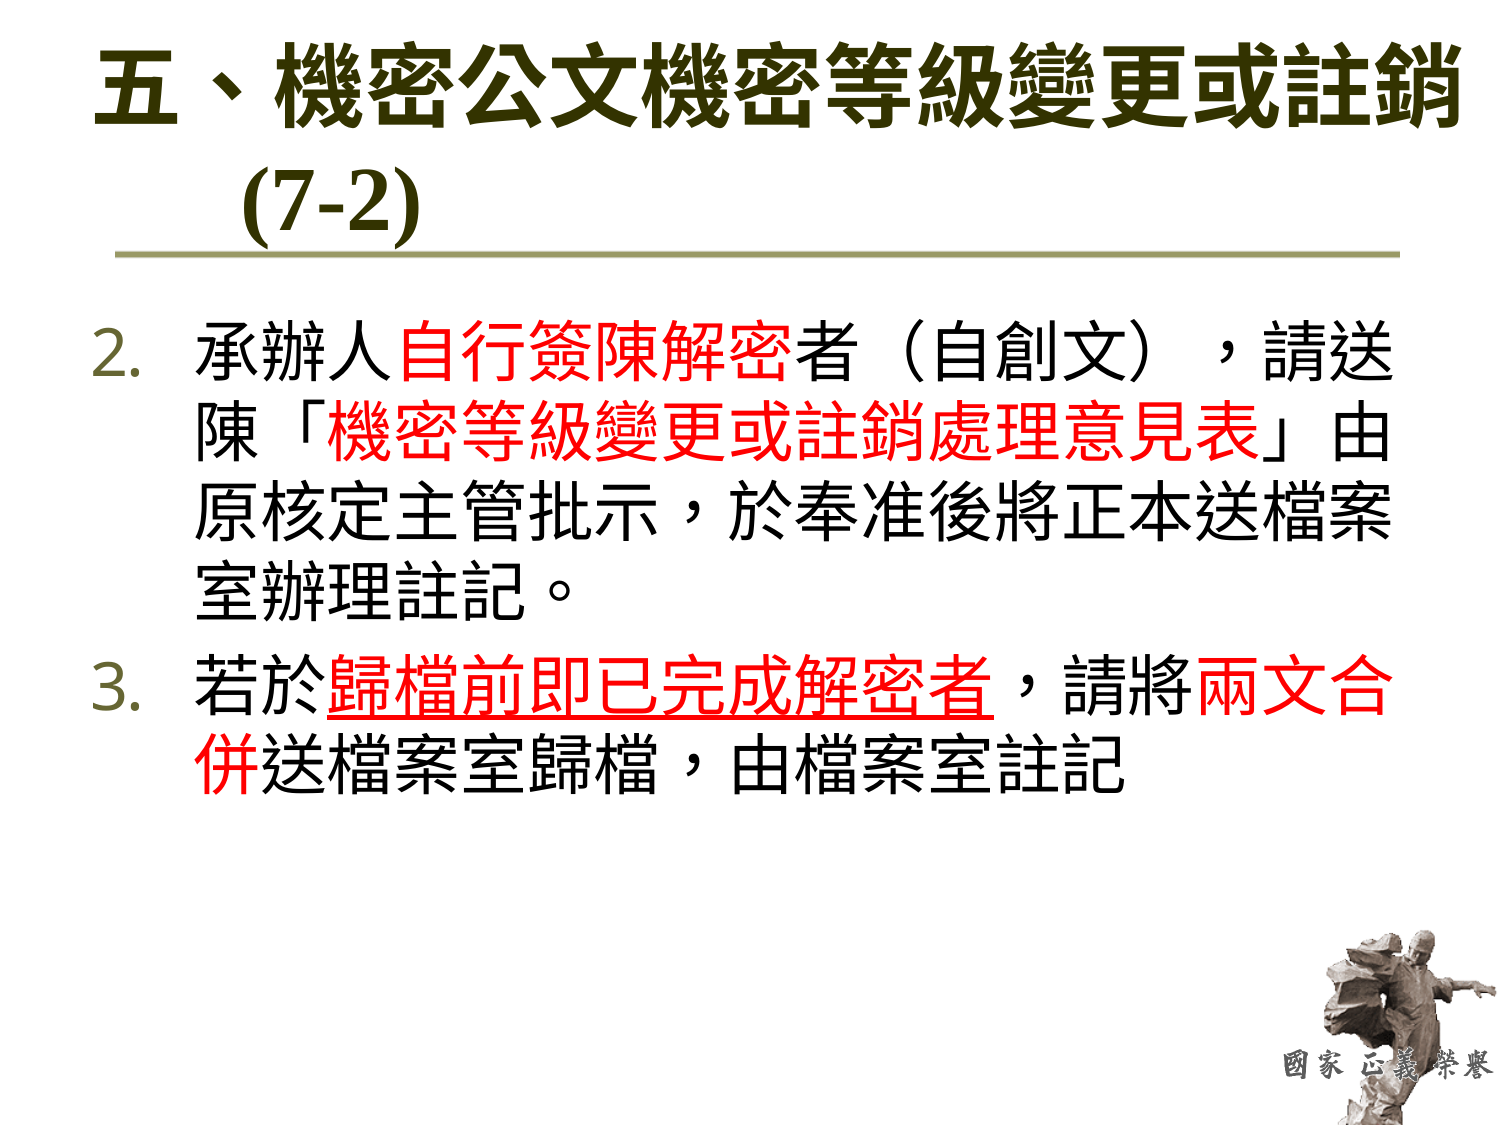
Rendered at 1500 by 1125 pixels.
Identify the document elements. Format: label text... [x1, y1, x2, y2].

picture [1318, 928, 1500, 1125]
title 五、機密公文機密等級變更或註銷 (7-2) [75, 45, 1500, 233]
list 承辦人自行簽陳解密者（自創文），請送陳「機密等級變更或註銷處理意見表」由原核定主管批示，於奉准後將正本送檔案室辦理註記。 若於歸檔前即已完成解密者，請將兩文合併送檔案室歸檔，由檔案室註記 [75, 302, 1425, 1000]
picture [115, 243, 1400, 265]
